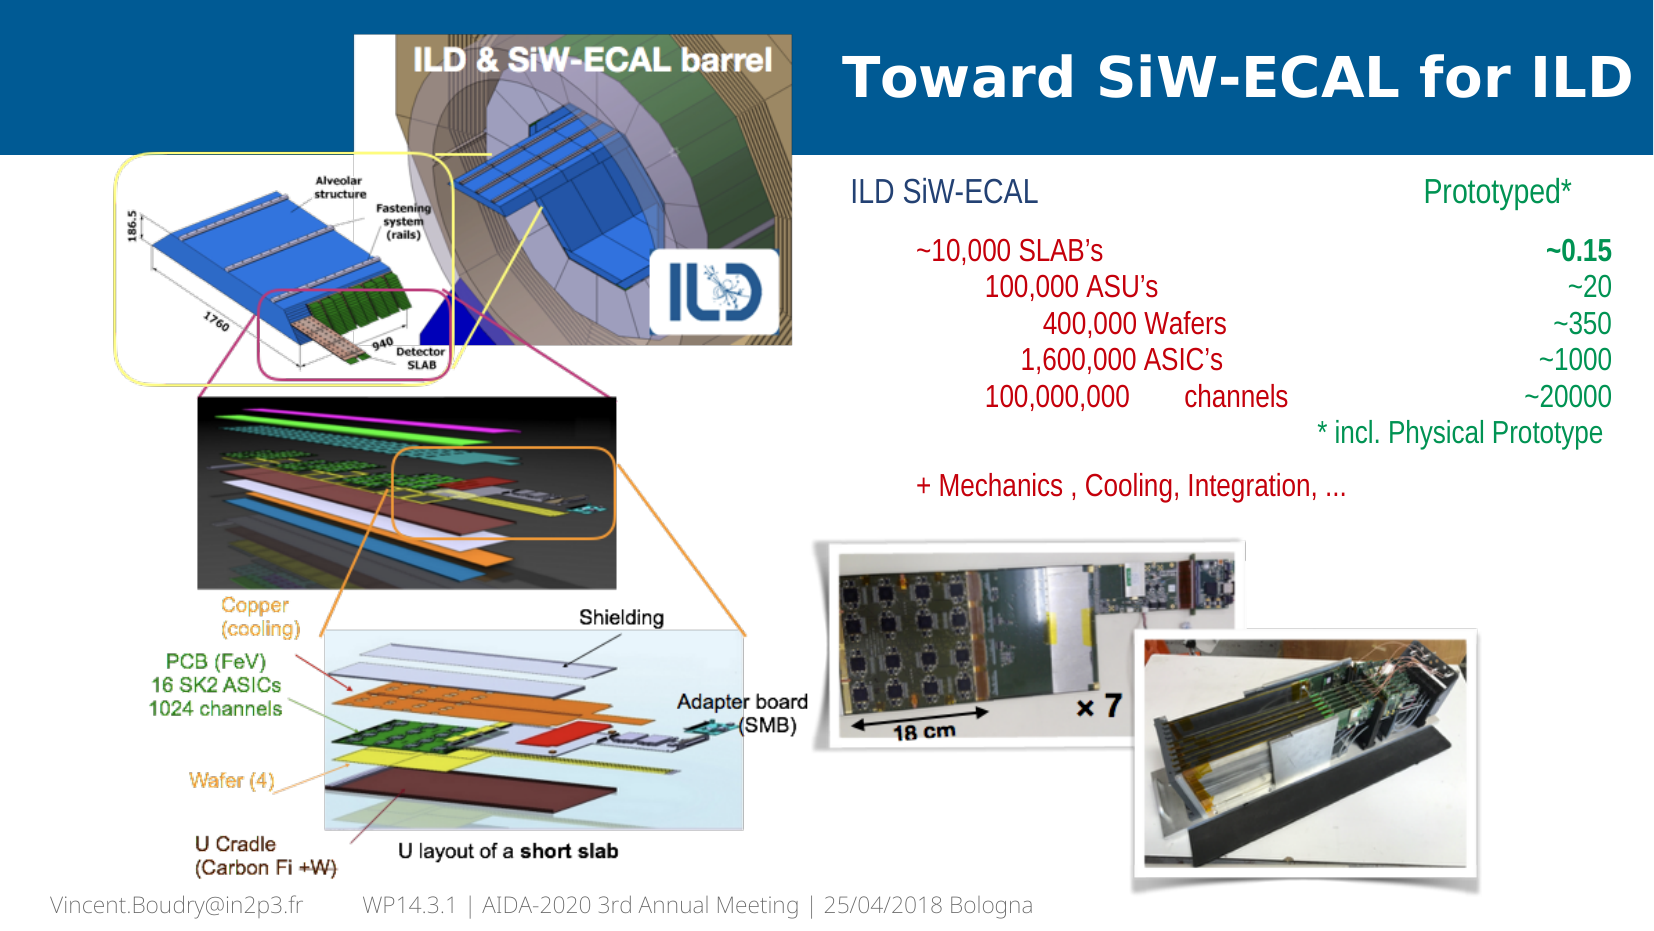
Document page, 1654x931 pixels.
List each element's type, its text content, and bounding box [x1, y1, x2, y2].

list ILD SiW-ECAL Prototyped* ~10,000 SLAB’s ~0.15 100,000 ASU’s ~20 400,000 Wafers ~350 1,600,000 ASIC’s ~1000 100,000,000 channels ~20000 * incl. Physical Prototype + Mechanics , Cooling, Integration, ... [1482, 171, 1613, 615]
title Toward SiW-ECAL for ILD [24, 12, 1635, 143]
picture [112, 33, 1482, 897]
